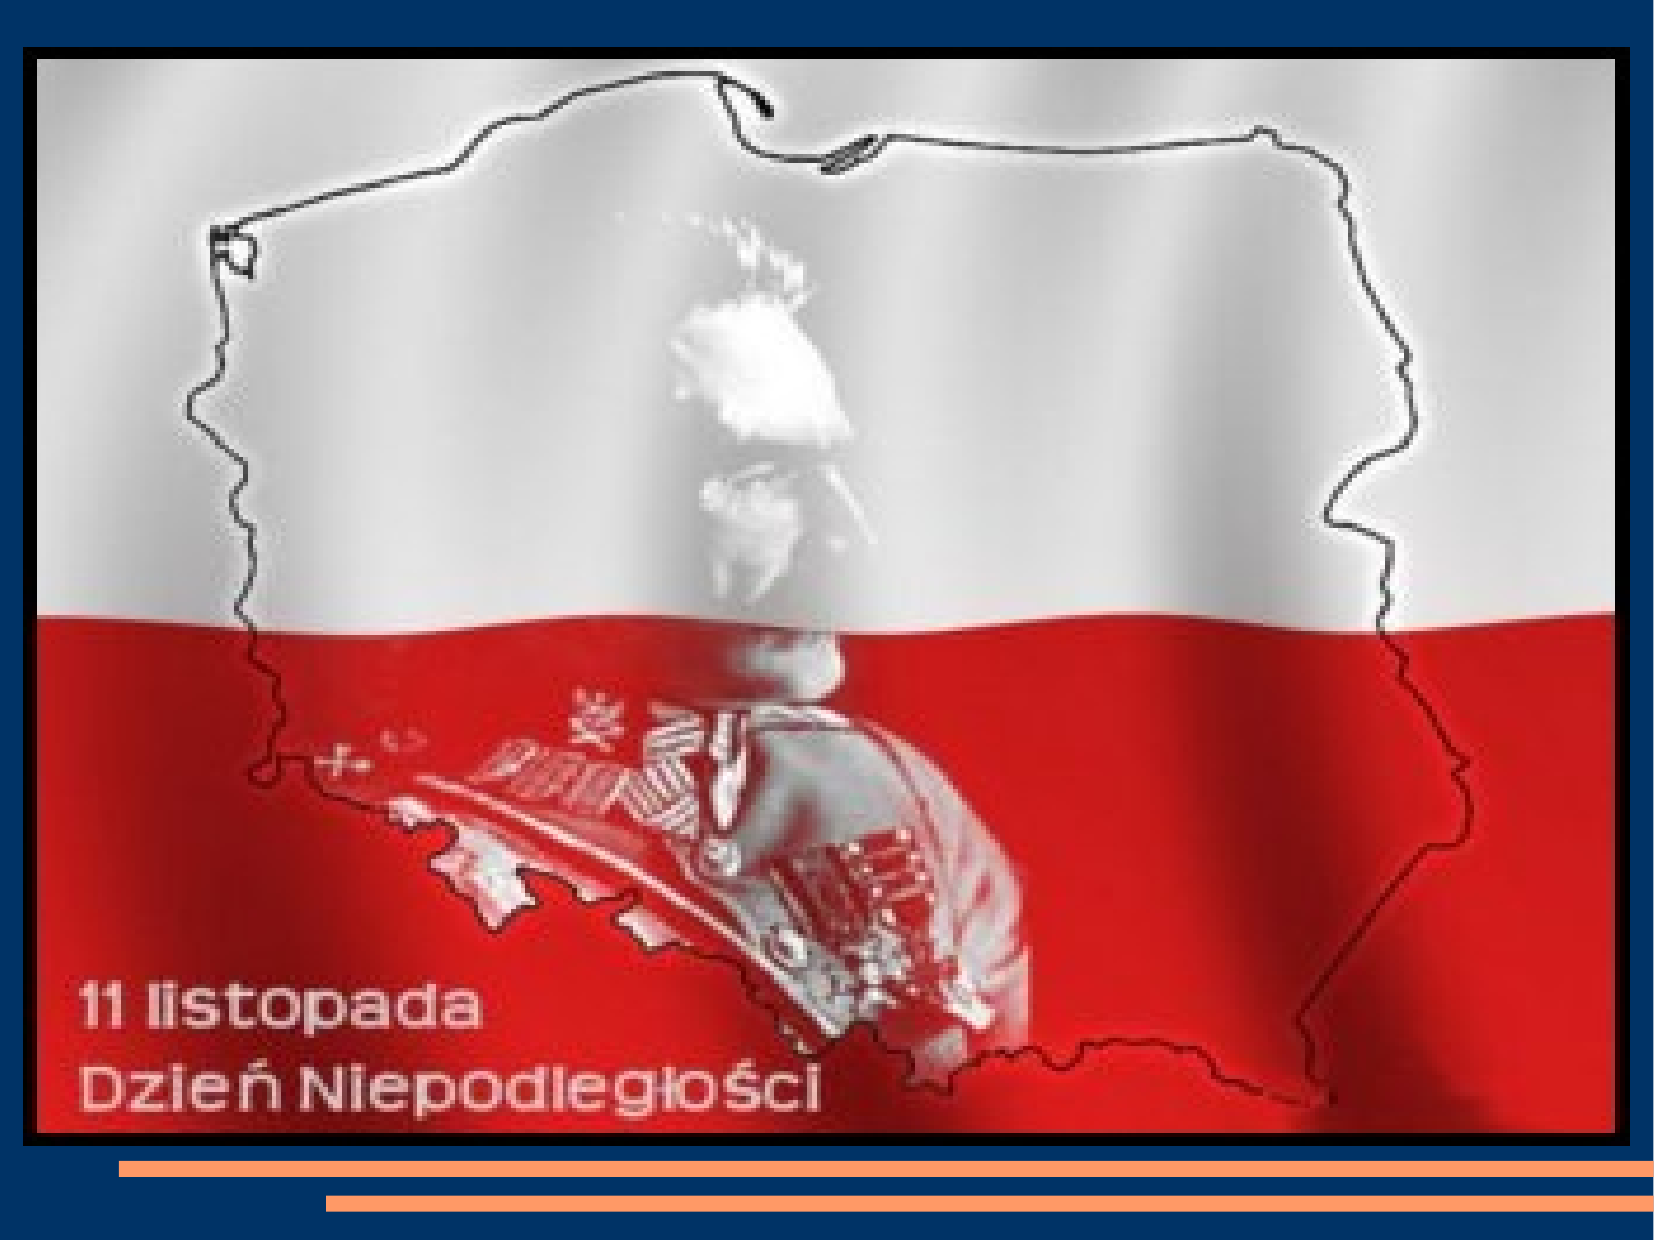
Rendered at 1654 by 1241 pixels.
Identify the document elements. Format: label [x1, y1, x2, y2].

picture [23, 47, 1630, 1146]
